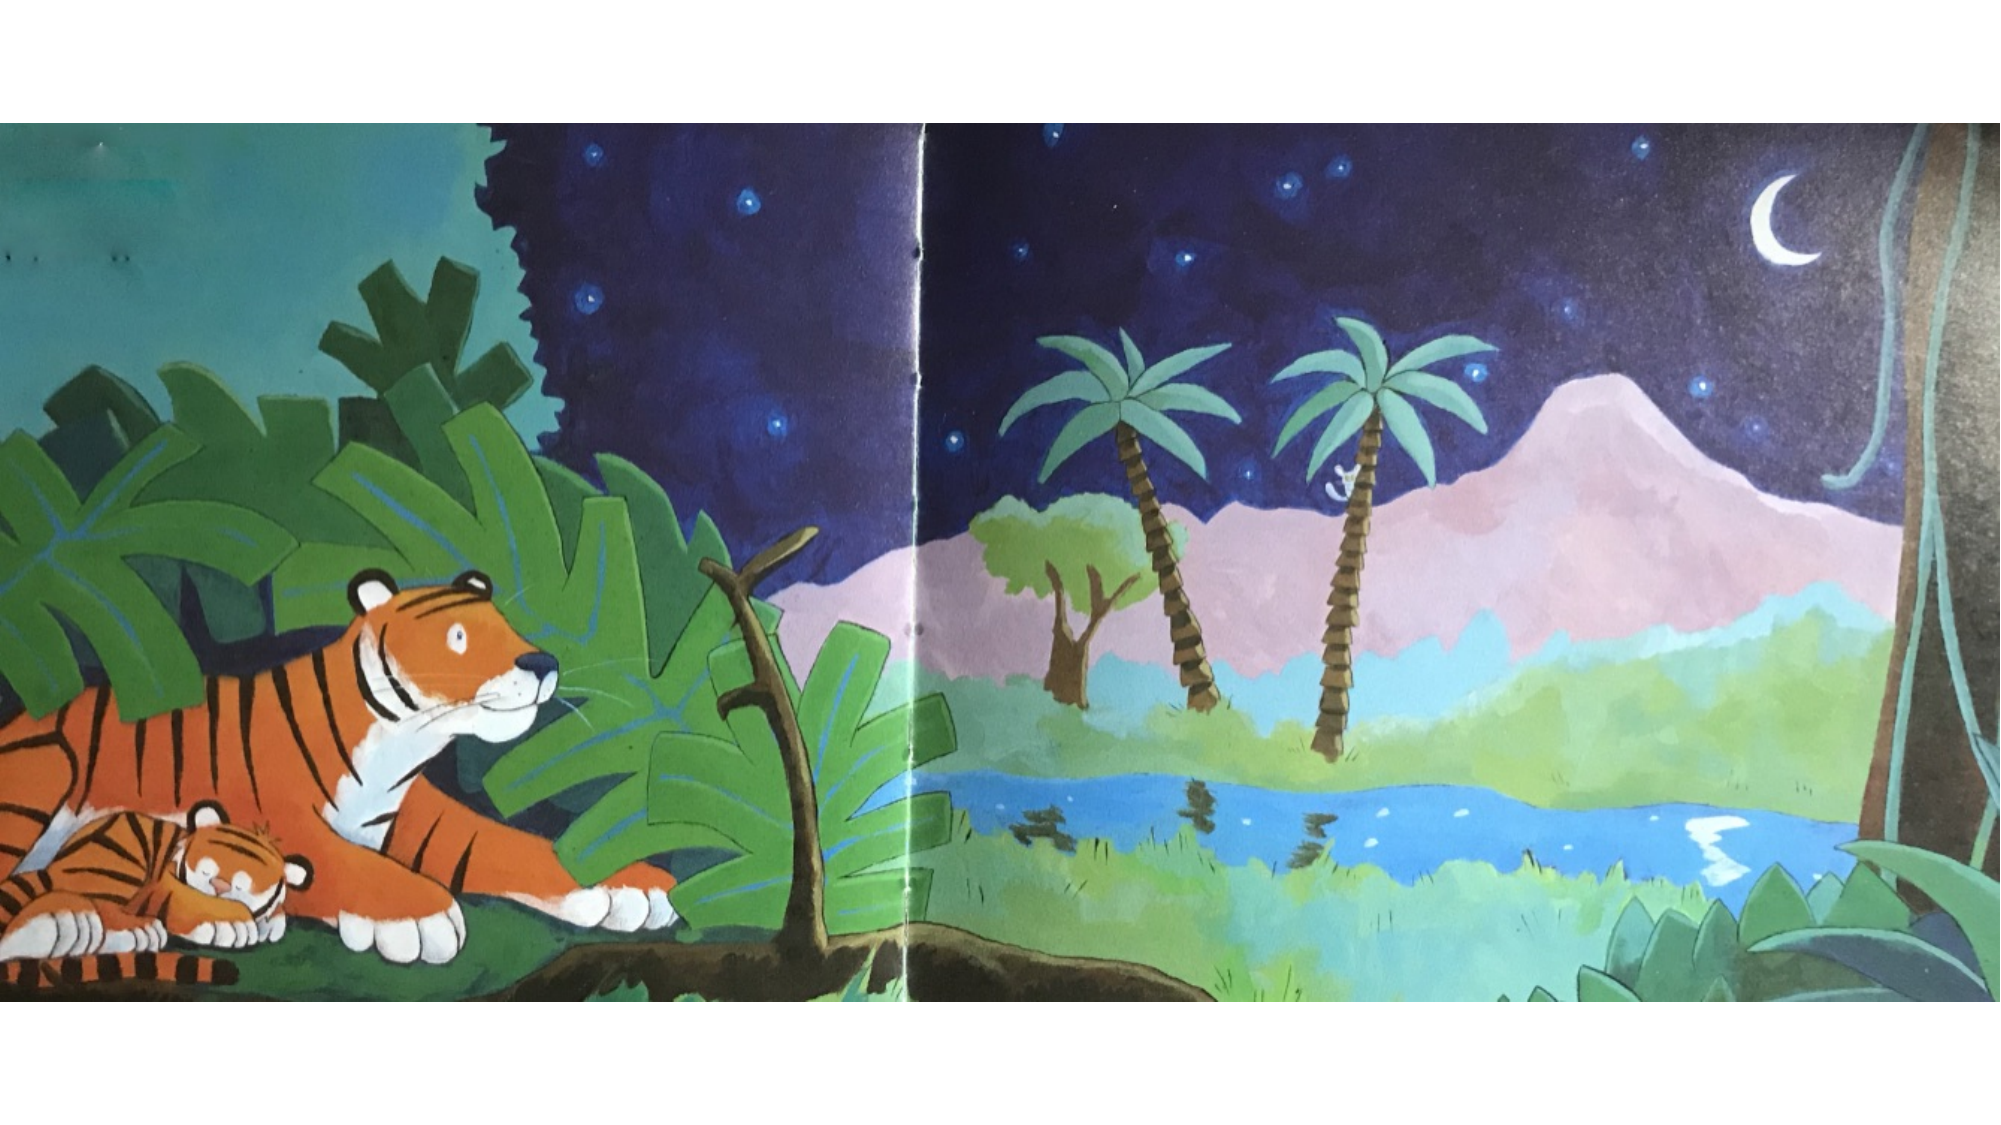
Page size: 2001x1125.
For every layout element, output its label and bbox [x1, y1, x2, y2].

picture [0, 123, 2000, 1002]
